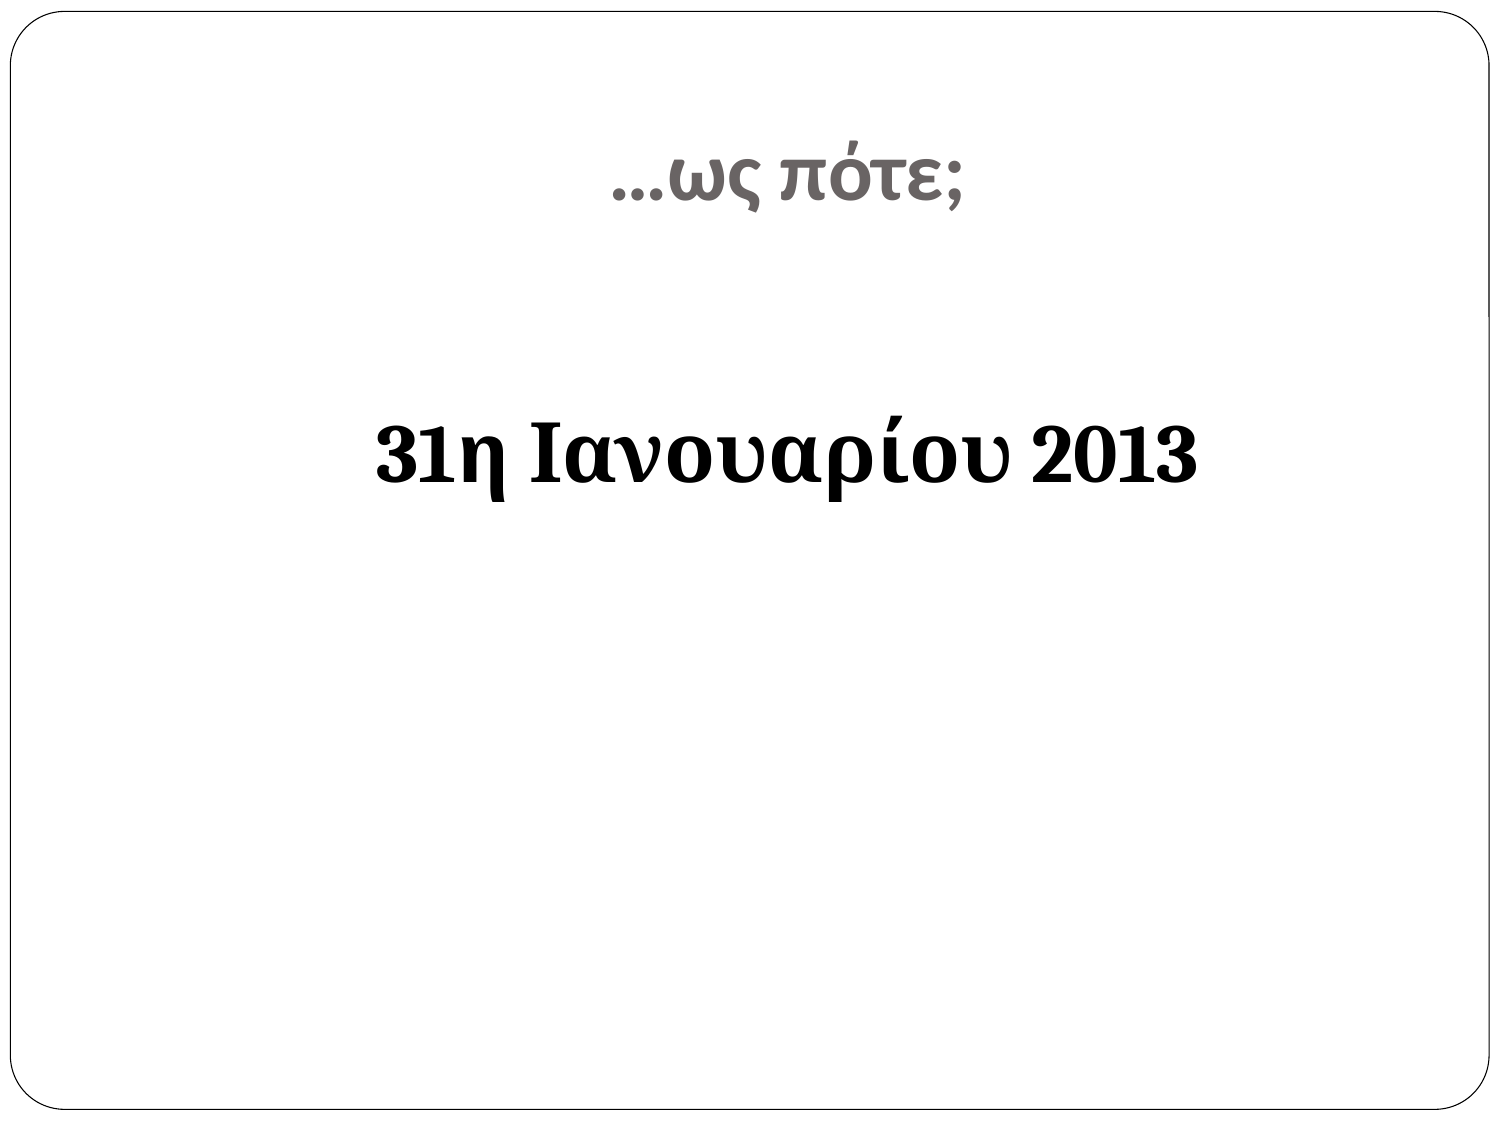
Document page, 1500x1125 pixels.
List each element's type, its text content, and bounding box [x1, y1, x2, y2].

title …ως πότε; [150, 44, 1426, 233]
list 31η Ιανουαρίου 2013 [150, 237, 1426, 988]
